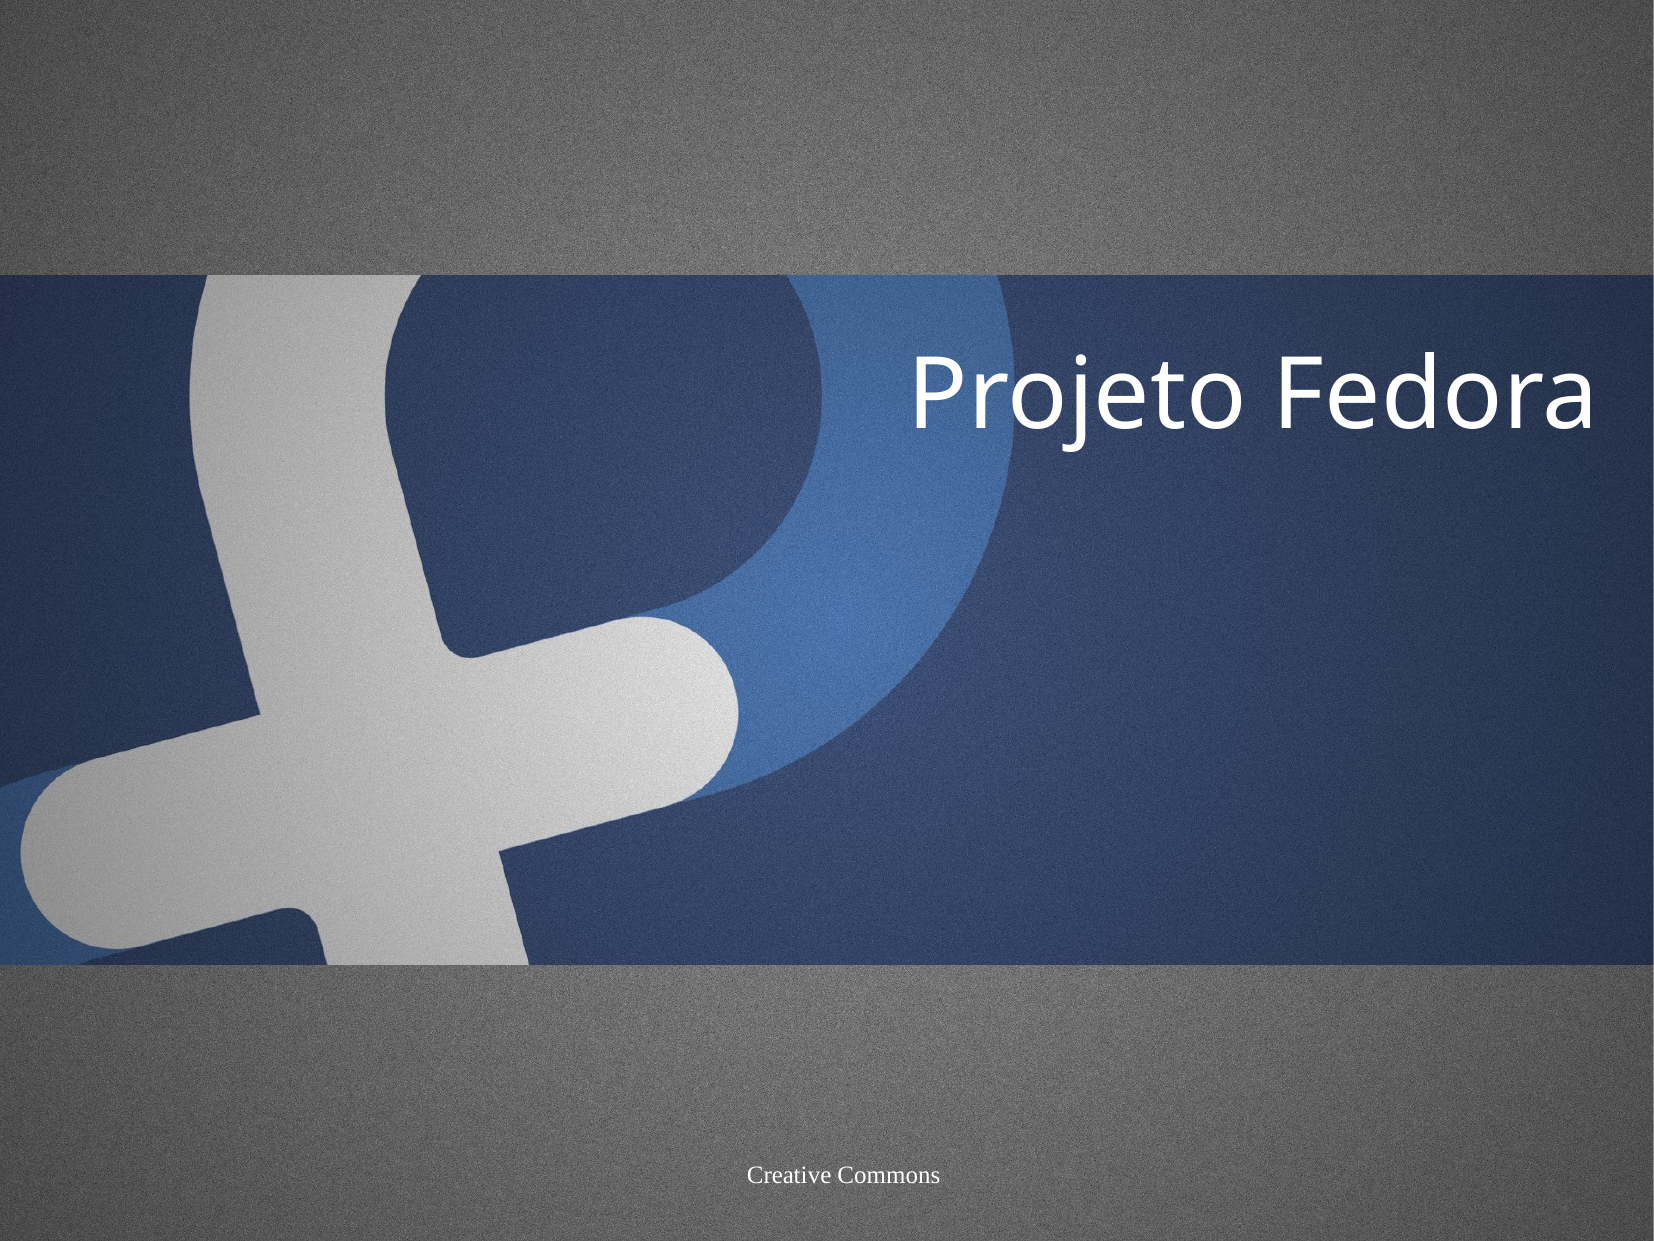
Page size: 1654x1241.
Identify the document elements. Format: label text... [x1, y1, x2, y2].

title Projeto Fedora [248, 330, 1599, 449]
text_box Creative Commons [75, 1126, 1613, 1197]
picture [0, 0, 1654, 1241]
